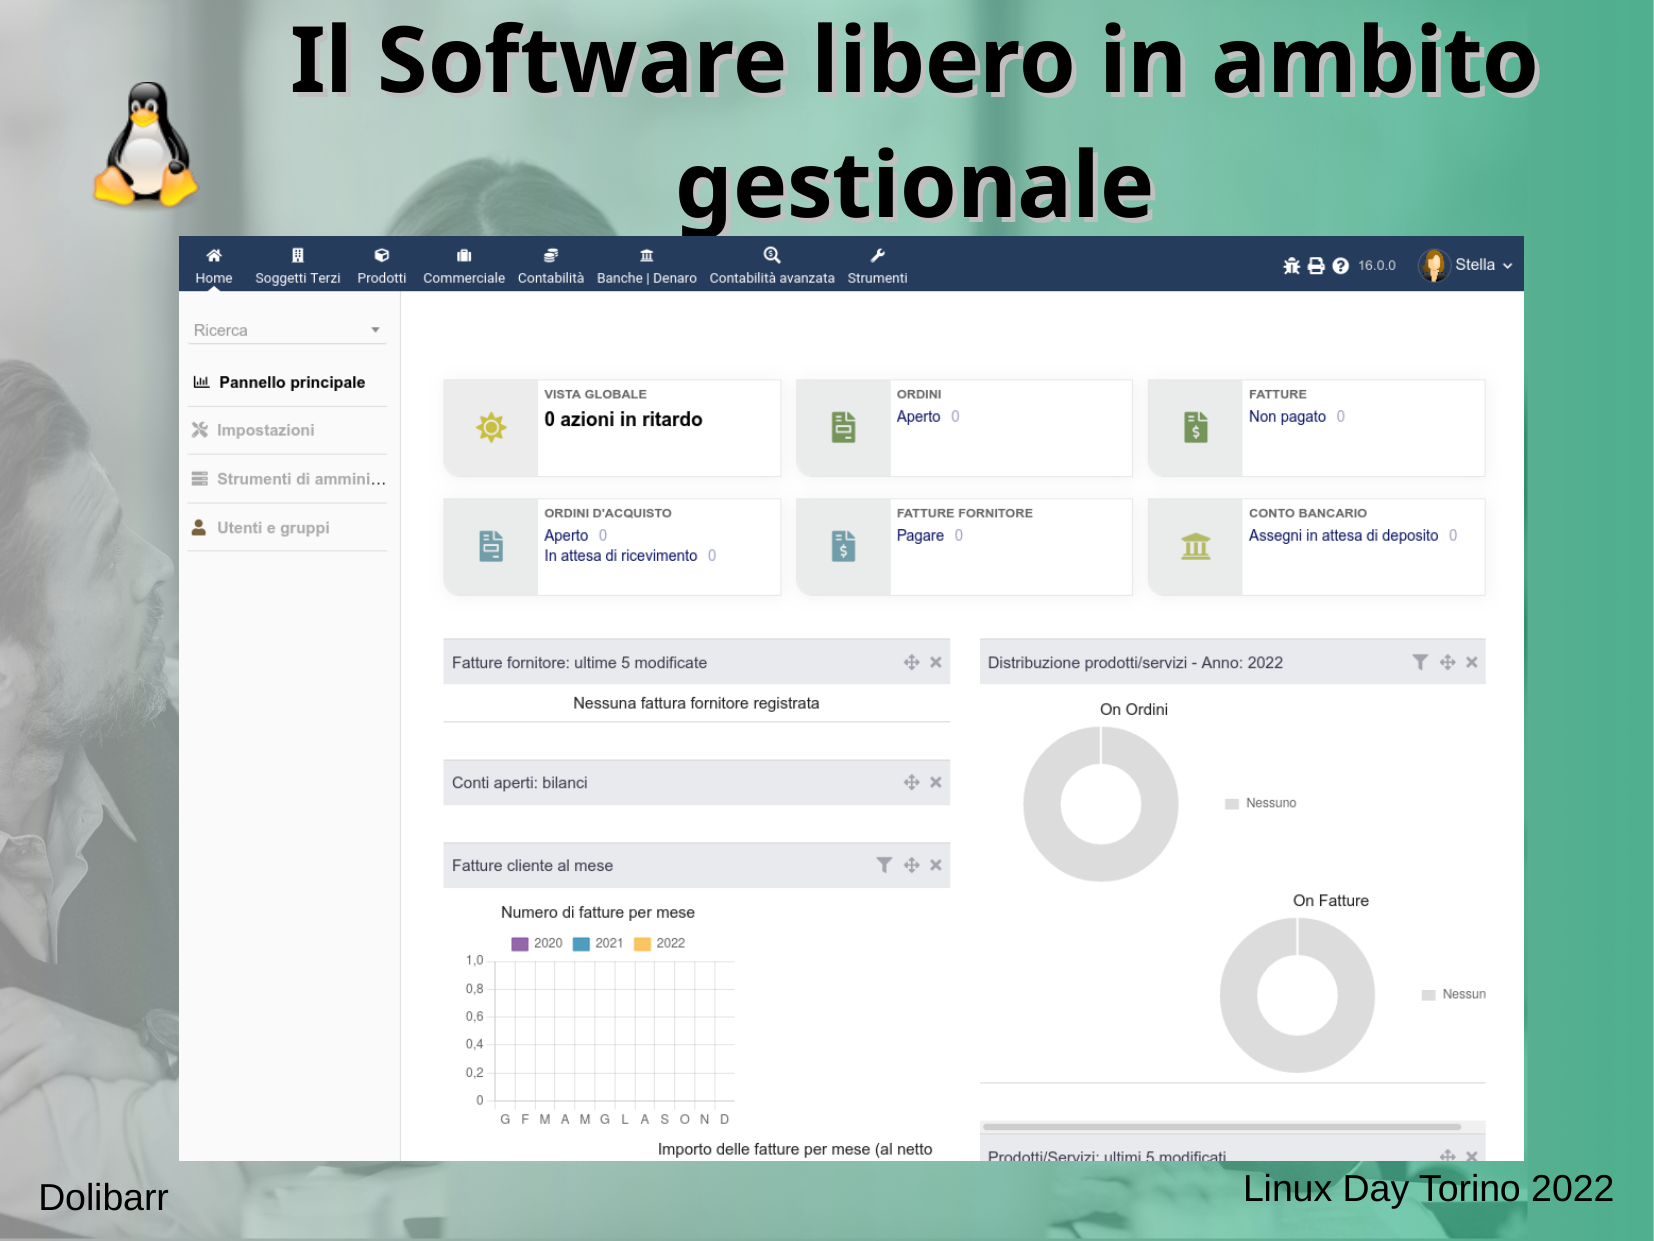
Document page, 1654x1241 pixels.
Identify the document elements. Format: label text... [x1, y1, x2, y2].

table_cell [130, 574, 179, 638]
table_cell [130, 702, 179, 766]
table_cell [130, 766, 179, 830]
title Il Software libero in ambito gestionale [259, 17, 1571, 222]
picture [0, 0, 1654, 1241]
table_cell [130, 638, 179, 702]
text_box Linux Day Torino 2022 [1228, 1159, 1630, 1217]
table_header [130, 410, 179, 510]
table_cell [130, 510, 179, 574]
text_box Dolibarr [23, 1169, 185, 1227]
